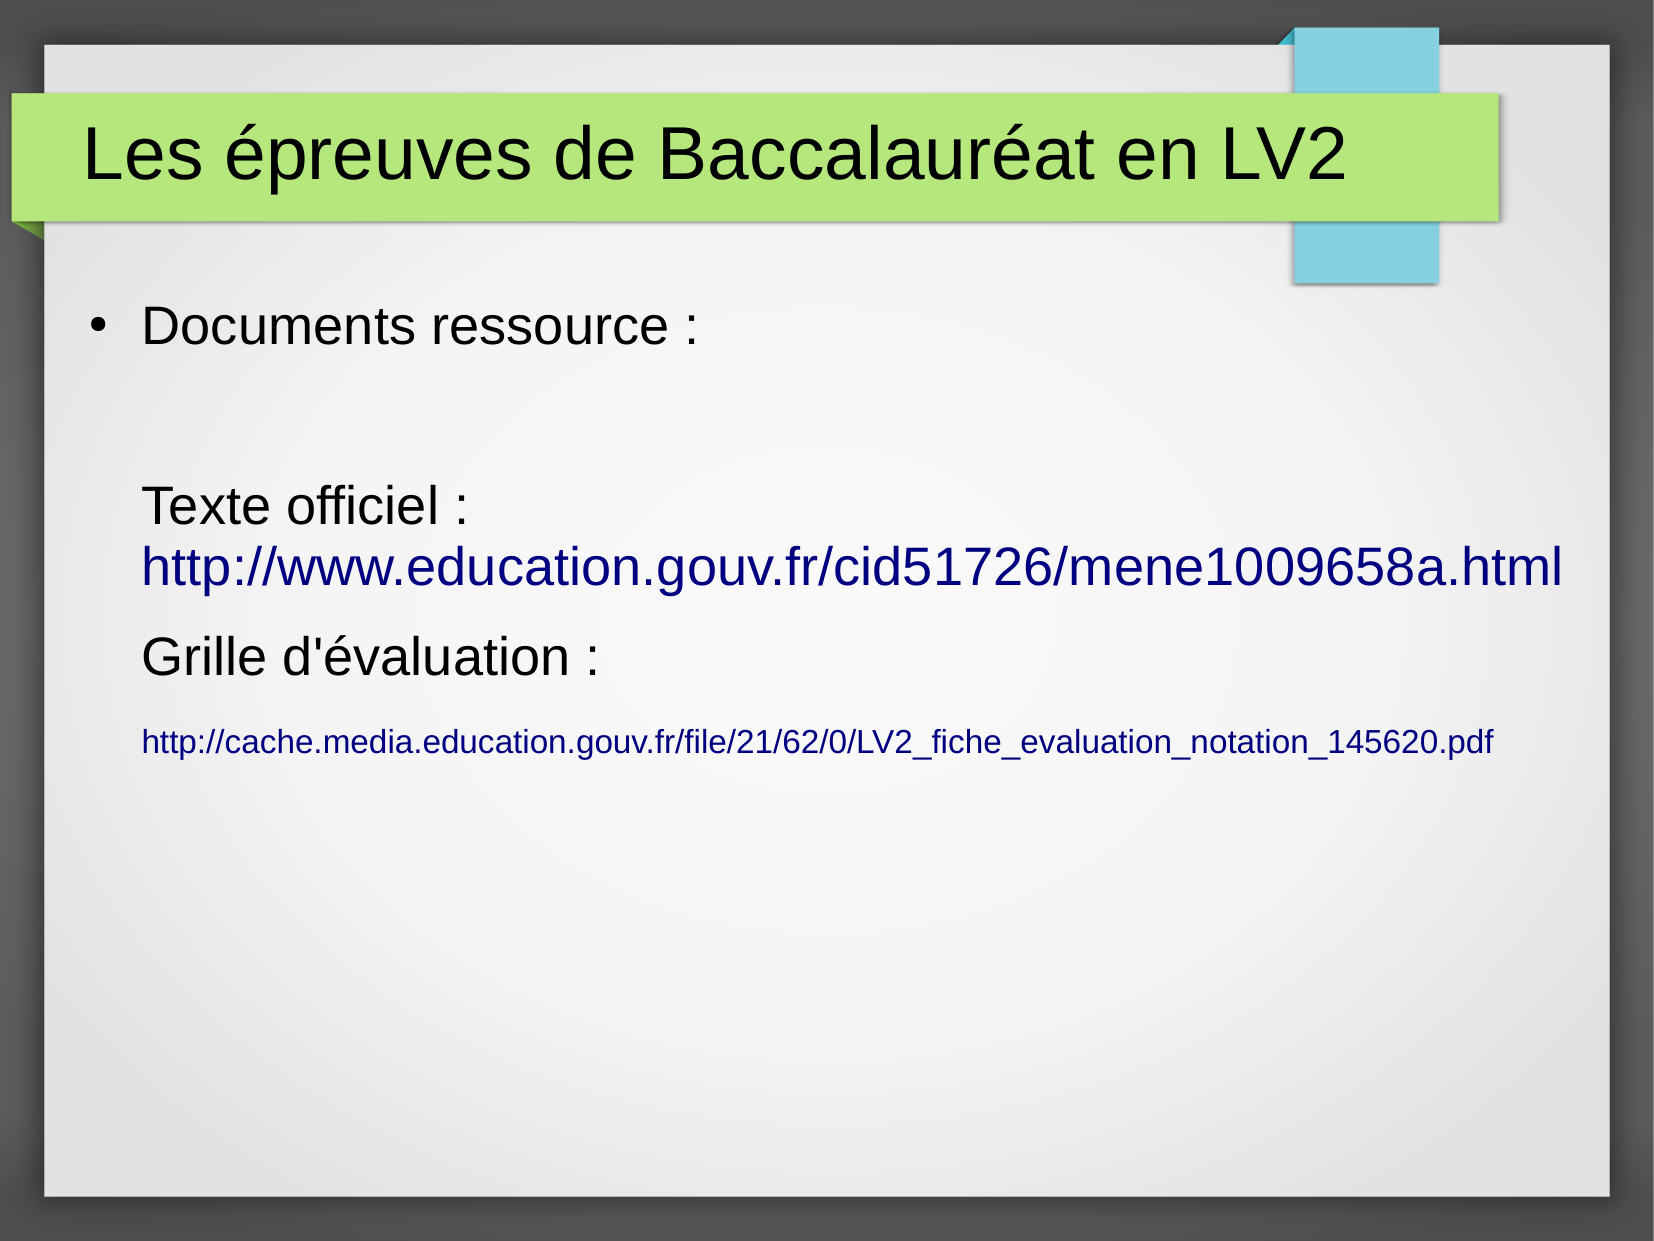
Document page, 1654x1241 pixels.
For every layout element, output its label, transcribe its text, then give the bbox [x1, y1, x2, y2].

title Les épreuves de Baccalauréat en LV2 [82, 111, 1394, 196]
picture [0, 0, 1654, 1241]
list Documents ressource : Texte officiel : http://www.education.gouv.fr/cid51726/mene1009658a.html Grille d'évaluation : http://cache.media.education.gouv.fr/file/21/62/0/LV2_fiche_evaluation_notation_145620.pdf [70, 295, 1571, 1015]
